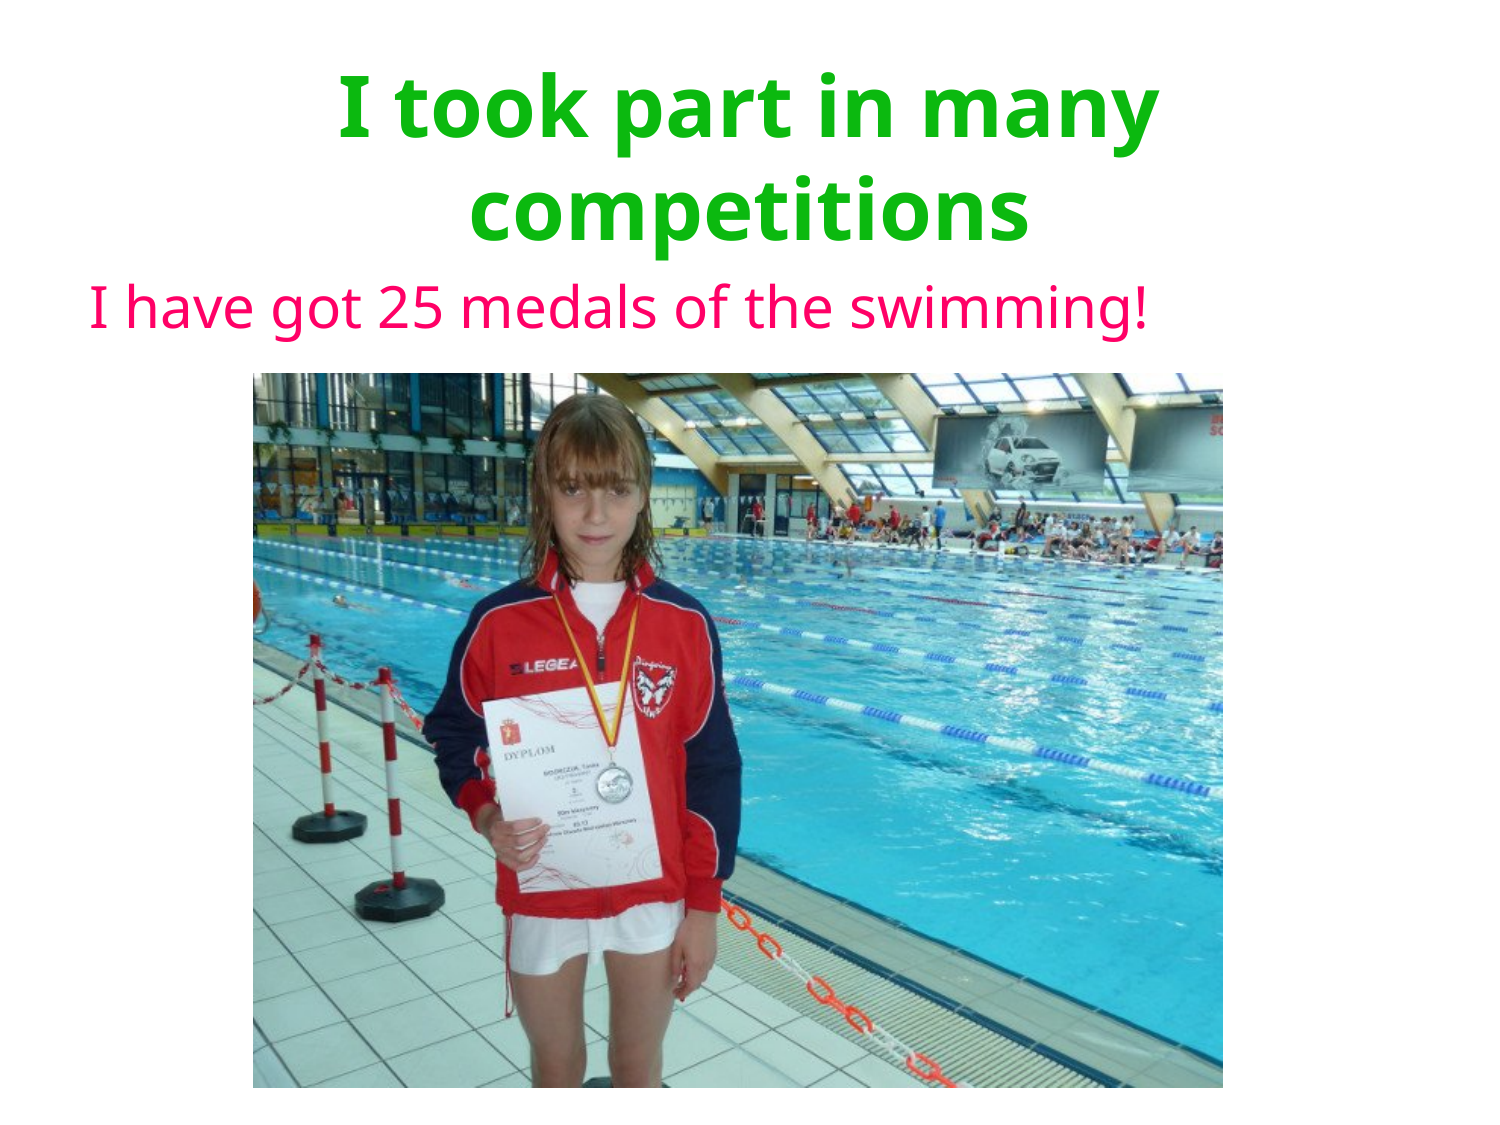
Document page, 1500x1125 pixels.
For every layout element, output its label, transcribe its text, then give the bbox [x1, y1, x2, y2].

picture [253, 373, 1223, 1089]
list I have got 25 medals of the swimming! [75, 262, 1425, 386]
title I took part in many competitions [75, 45, 1425, 233]
